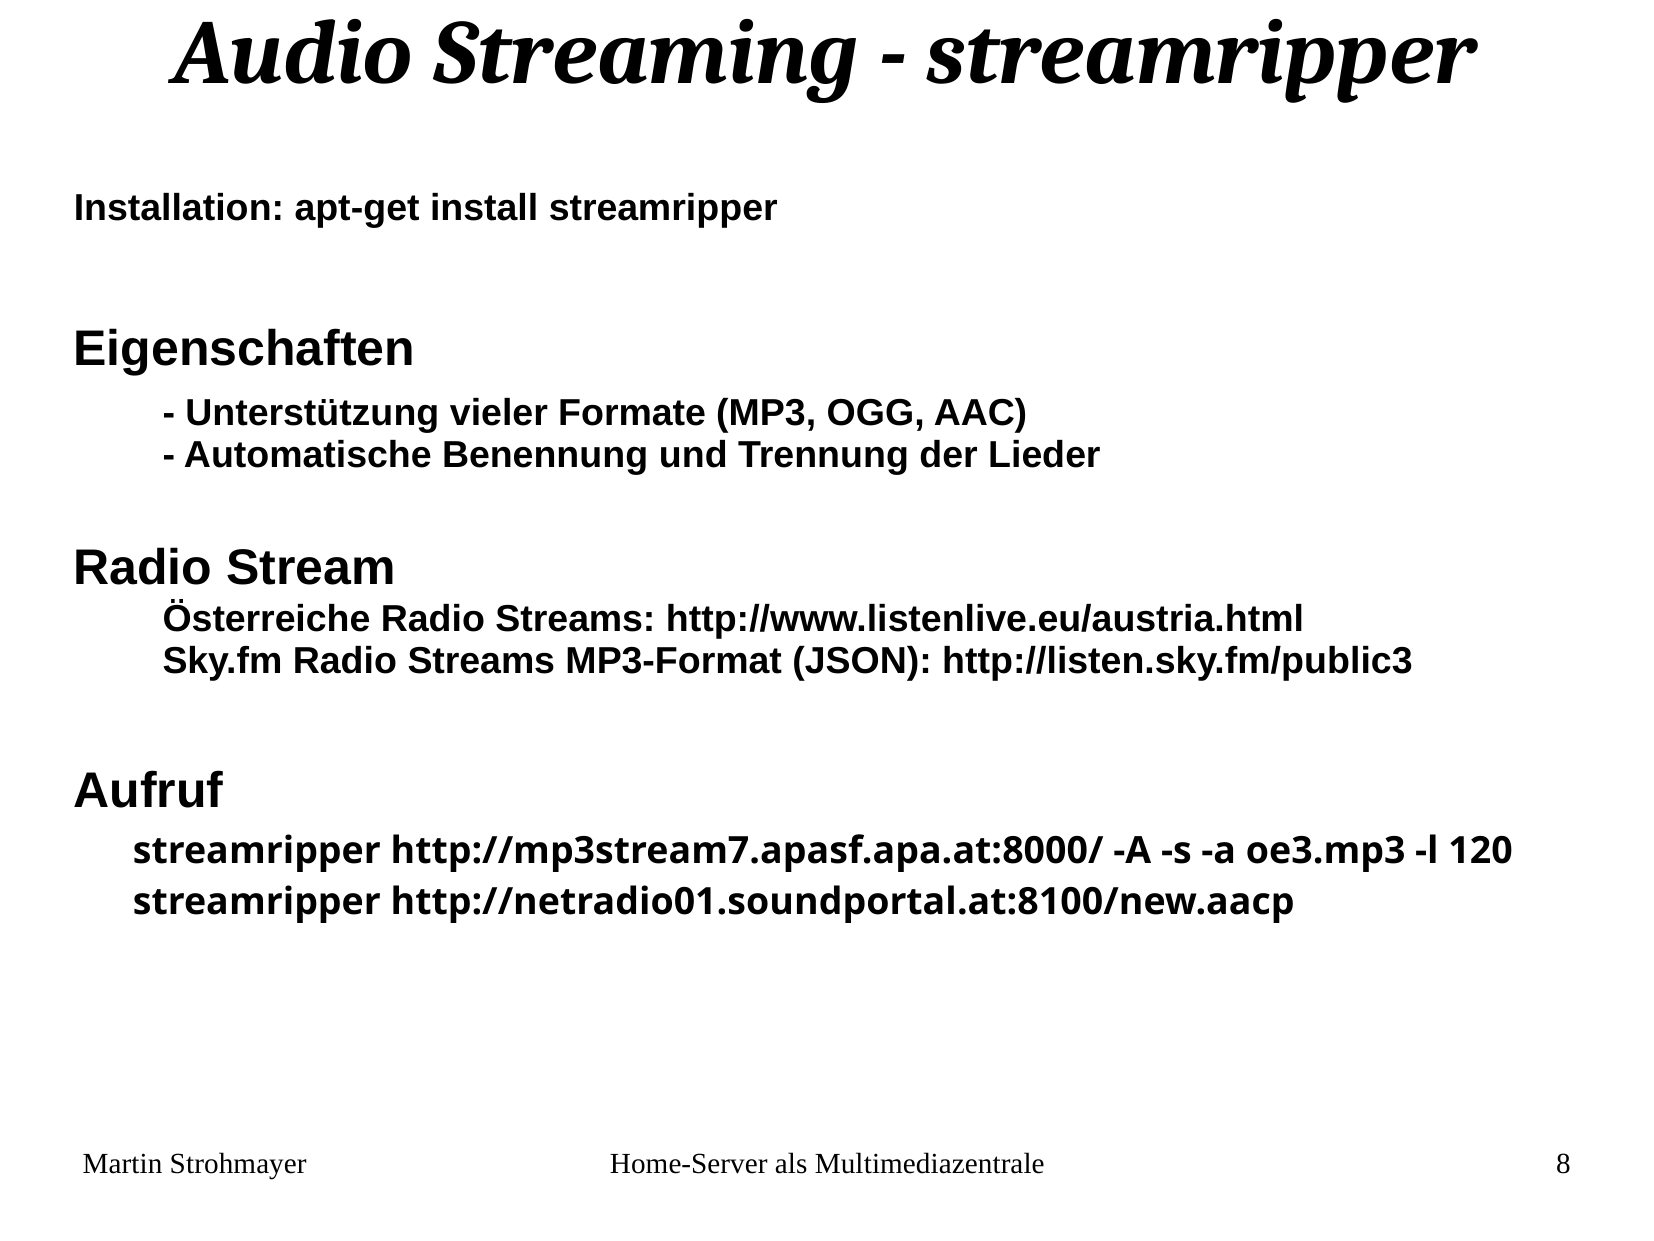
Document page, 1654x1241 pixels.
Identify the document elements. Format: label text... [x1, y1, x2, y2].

text_box streamripper http://mp3stream7.apasf.apa.at:8000/ -A -s -a oe3.mp3 -l 120 streamripper http://netradio01.soundportal.at:8100/new.aacp [118, 816, 1583, 919]
title Audio Streaming - streamripper [0, 0, 1651, 108]
text_box - Unterstützung vieler Formate (MP3, OGG, AAC) - Automatische Benennung und Trennung der Lieder [147, 383, 1477, 502]
text_box Eigenschaften [59, 313, 473, 384]
text_box Radio Stream [59, 531, 473, 603]
text_box Installation: apt-get install streamripper [59, 179, 1506, 237]
text_box Österreiche Radio Streams: http://www.listenlive.eu/austria.html Sky.fm Radio Streams MP3-Format (JSON): http://listen.sky.fm/public3 [147, 590, 1477, 690]
text_box Aufruf [59, 755, 473, 826]
